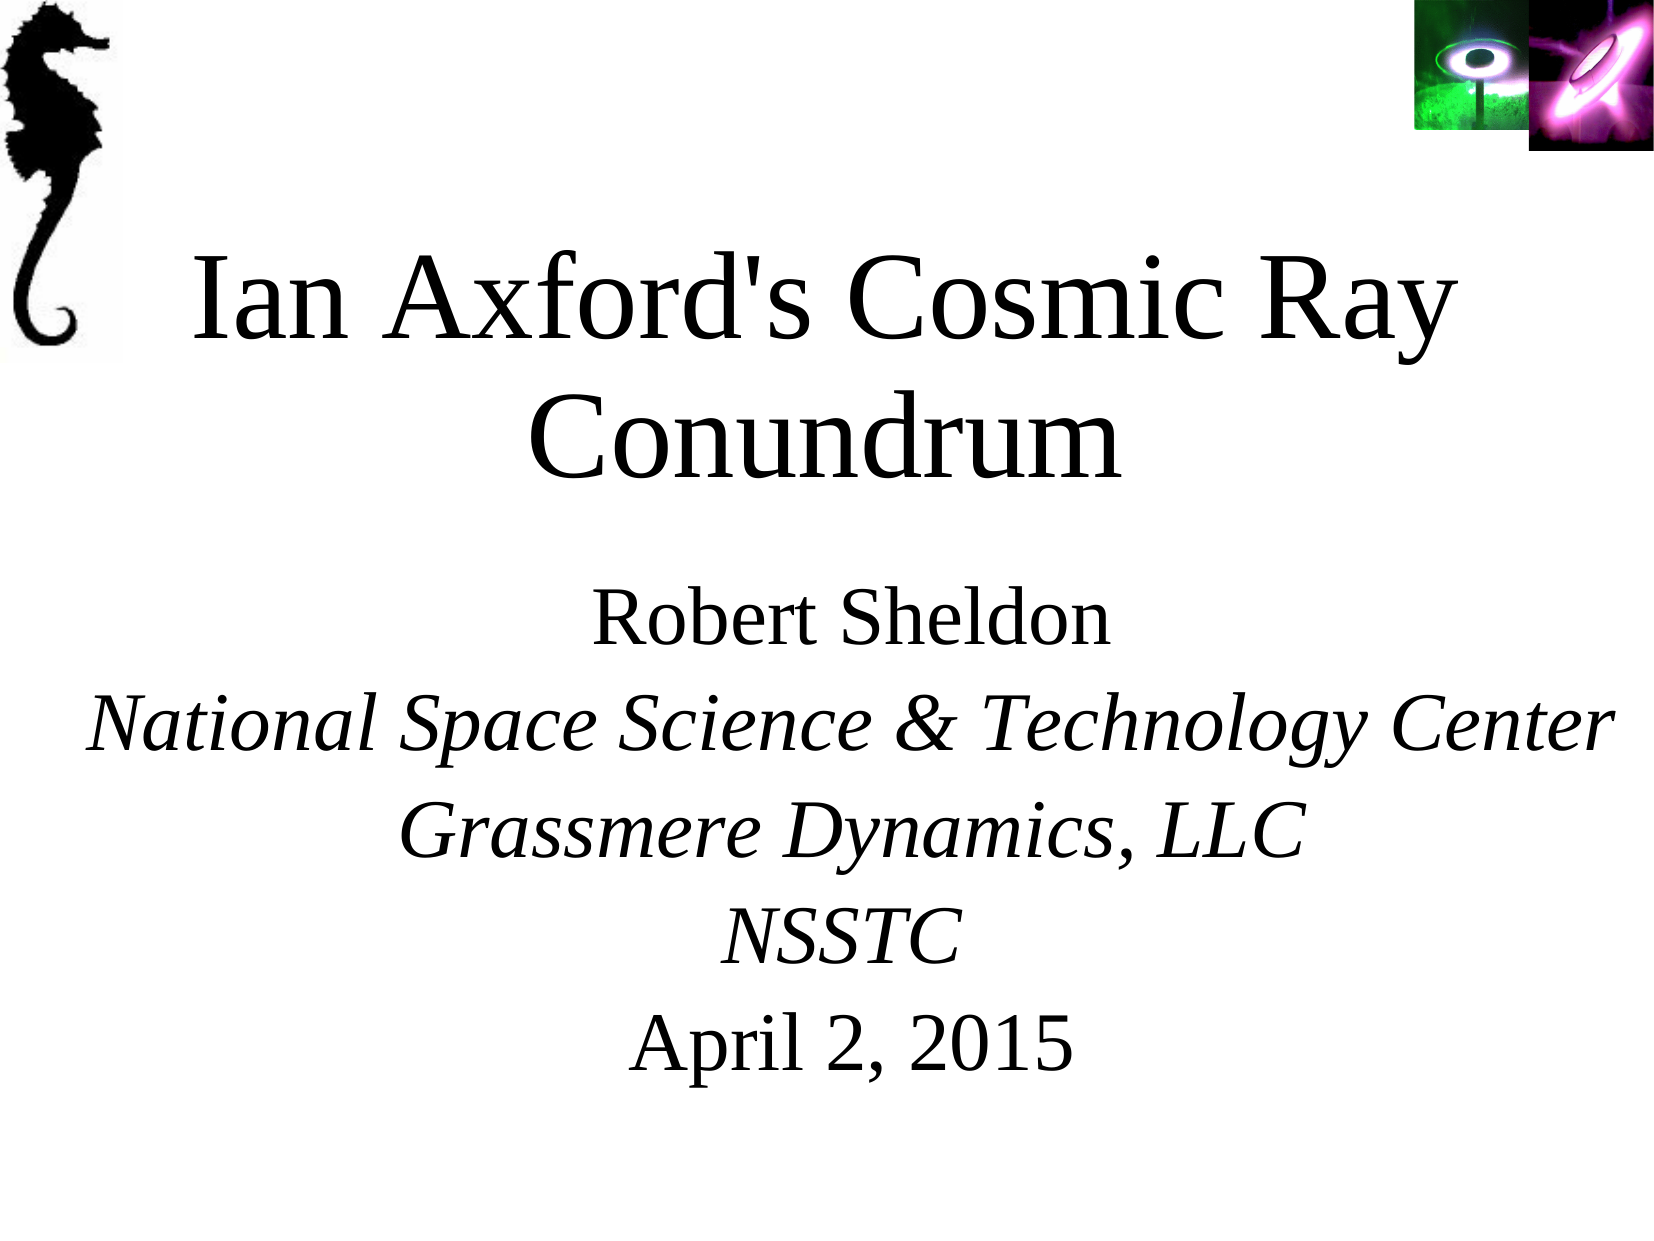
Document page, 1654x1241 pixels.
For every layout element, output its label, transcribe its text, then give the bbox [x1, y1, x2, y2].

picture [0, 0, 123, 363]
picture [1414, 0, 1654, 151]
text_box Robert Sheldon National Space Science & Technology Center Grassmere Dynamics, LLC NSSTC April 2, 2015 [49, 562, 1654, 1097]
text_box Ian Axford's Cosmic Ray Conundrum [89, 219, 1562, 514]
